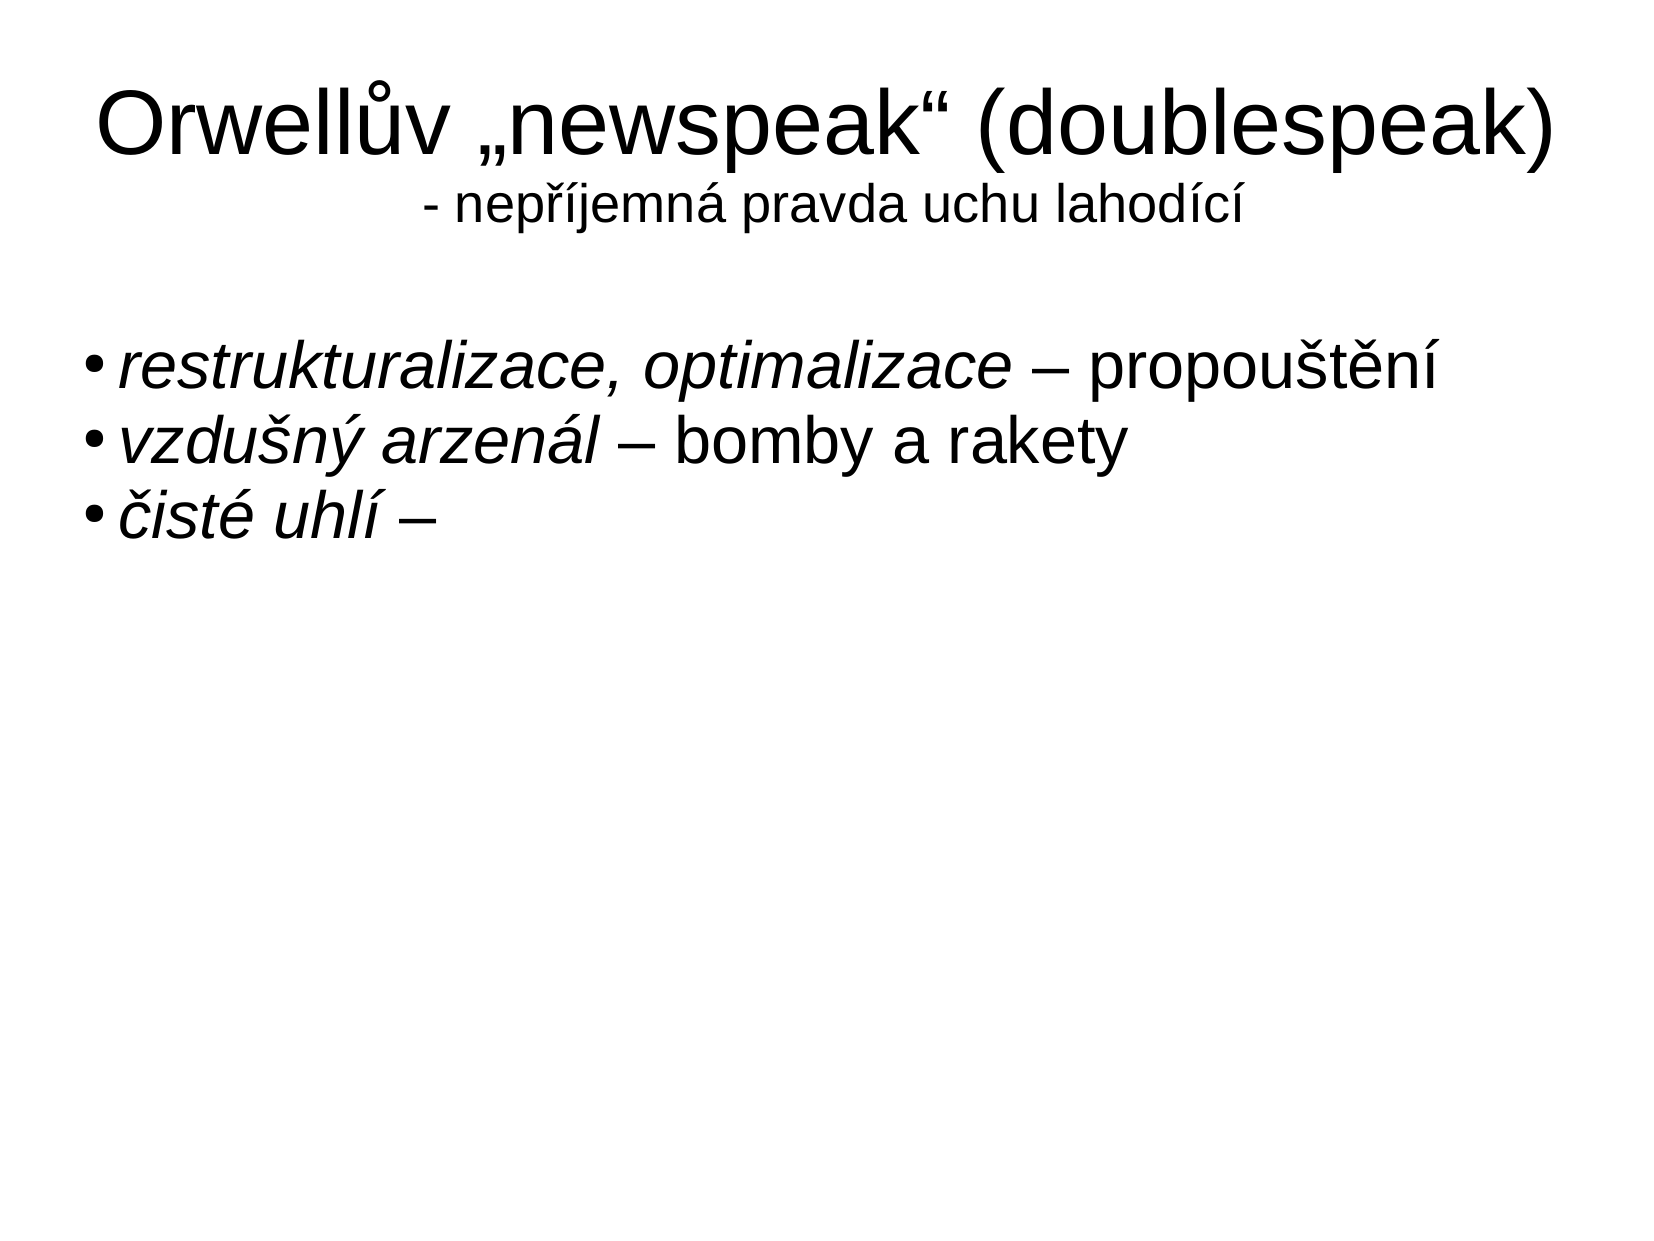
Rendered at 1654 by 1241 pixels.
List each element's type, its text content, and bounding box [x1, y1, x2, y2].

text_box restrukturalizace, optimalizace – propouštění vzdušný arzenál – bomby a rakety čisté uhlí – [82, 290, 1571, 591]
title Orwellův „newspeak“ (doublespeak) - nepříjemná pravda uchu lahodící [82, 49, 1571, 257]
